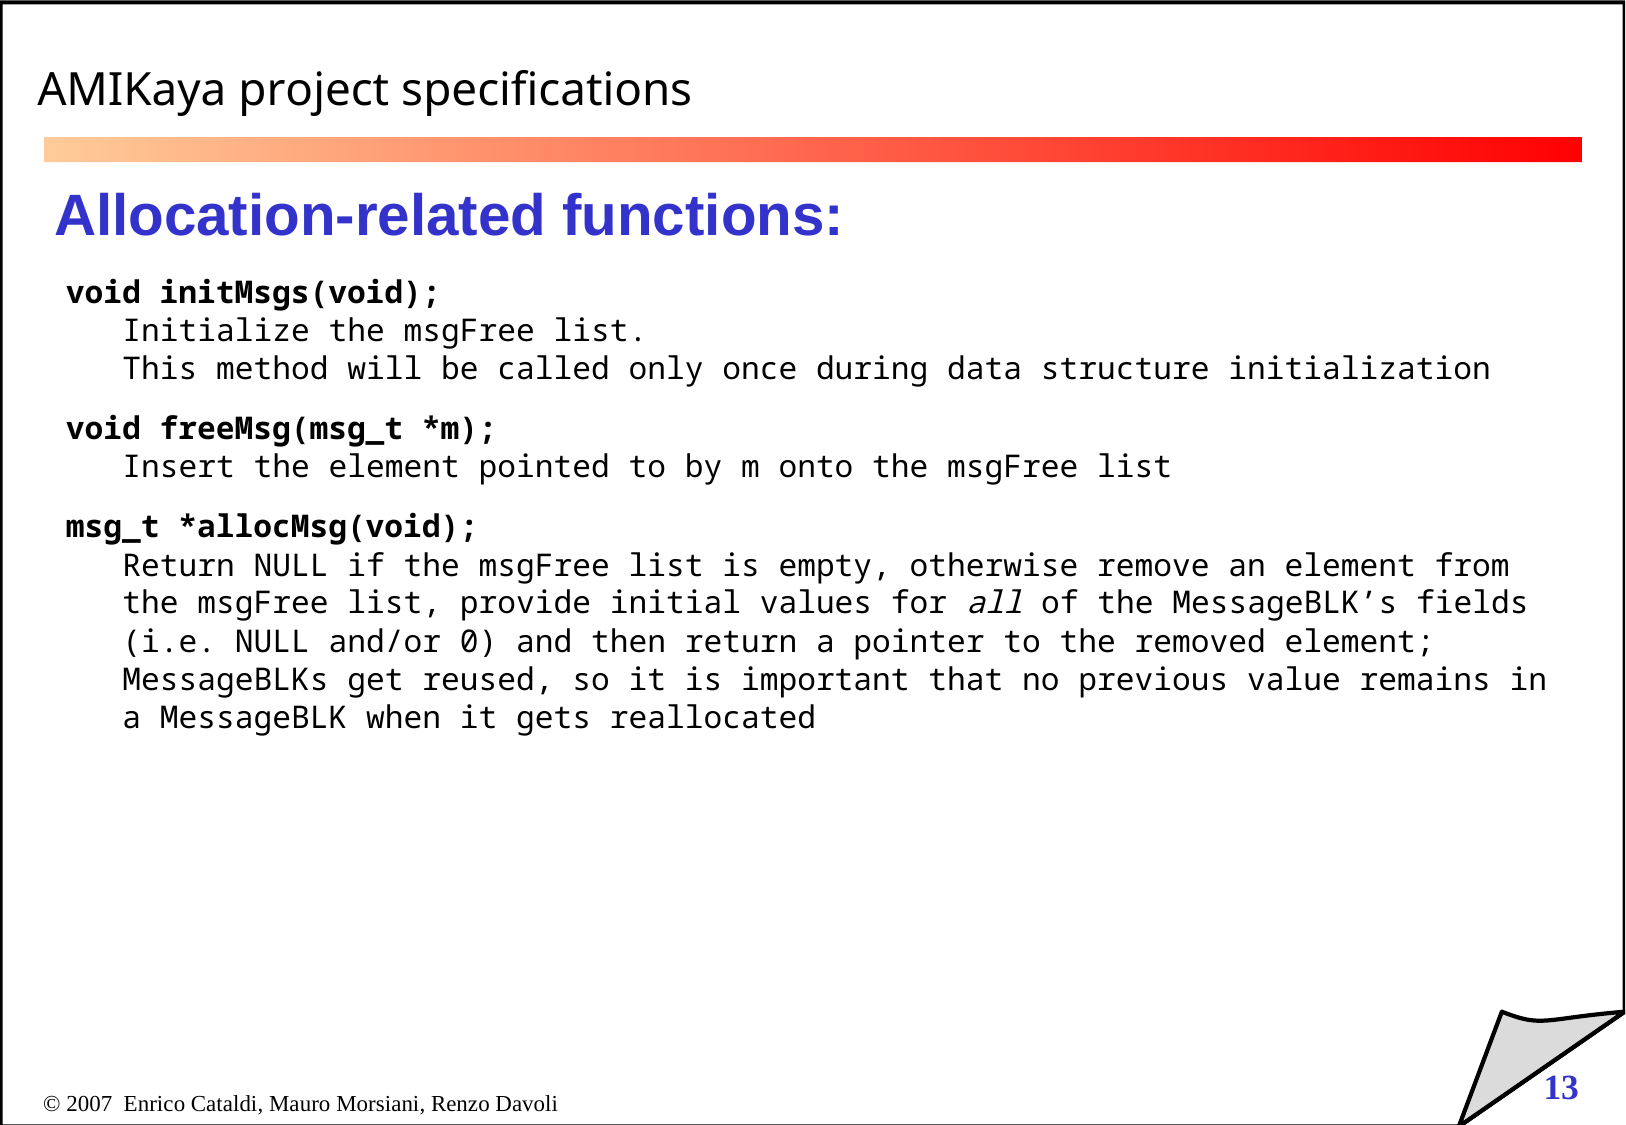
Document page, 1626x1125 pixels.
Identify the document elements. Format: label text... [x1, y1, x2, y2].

list Allocation-related functions: [54, 187, 1571, 265]
list Allocation-related functions: [54, 817, 1571, 1124]
text_box void initMsgs(void); Initialize the msgFree list. This method will be called only once during data structure initialization void freeMsg(msg_t *m); Insert the element pointed to by m onto the msgFree list msg_t *allocMsg(void); Return NULL if the msgFree list is empty, otherwise remove an element from the msgFree list, provide initial values for all of the MessageBLK’s fields (i.e. NULL and/or 0) and then return a pointer to the removed element; MessageBLKs get reused, so it is important that no previous value remains in a MessageBLK when it gets reallocated [51, 265, 1582, 817]
title AMIKaya project specifications [37, 44, 1588, 131]
